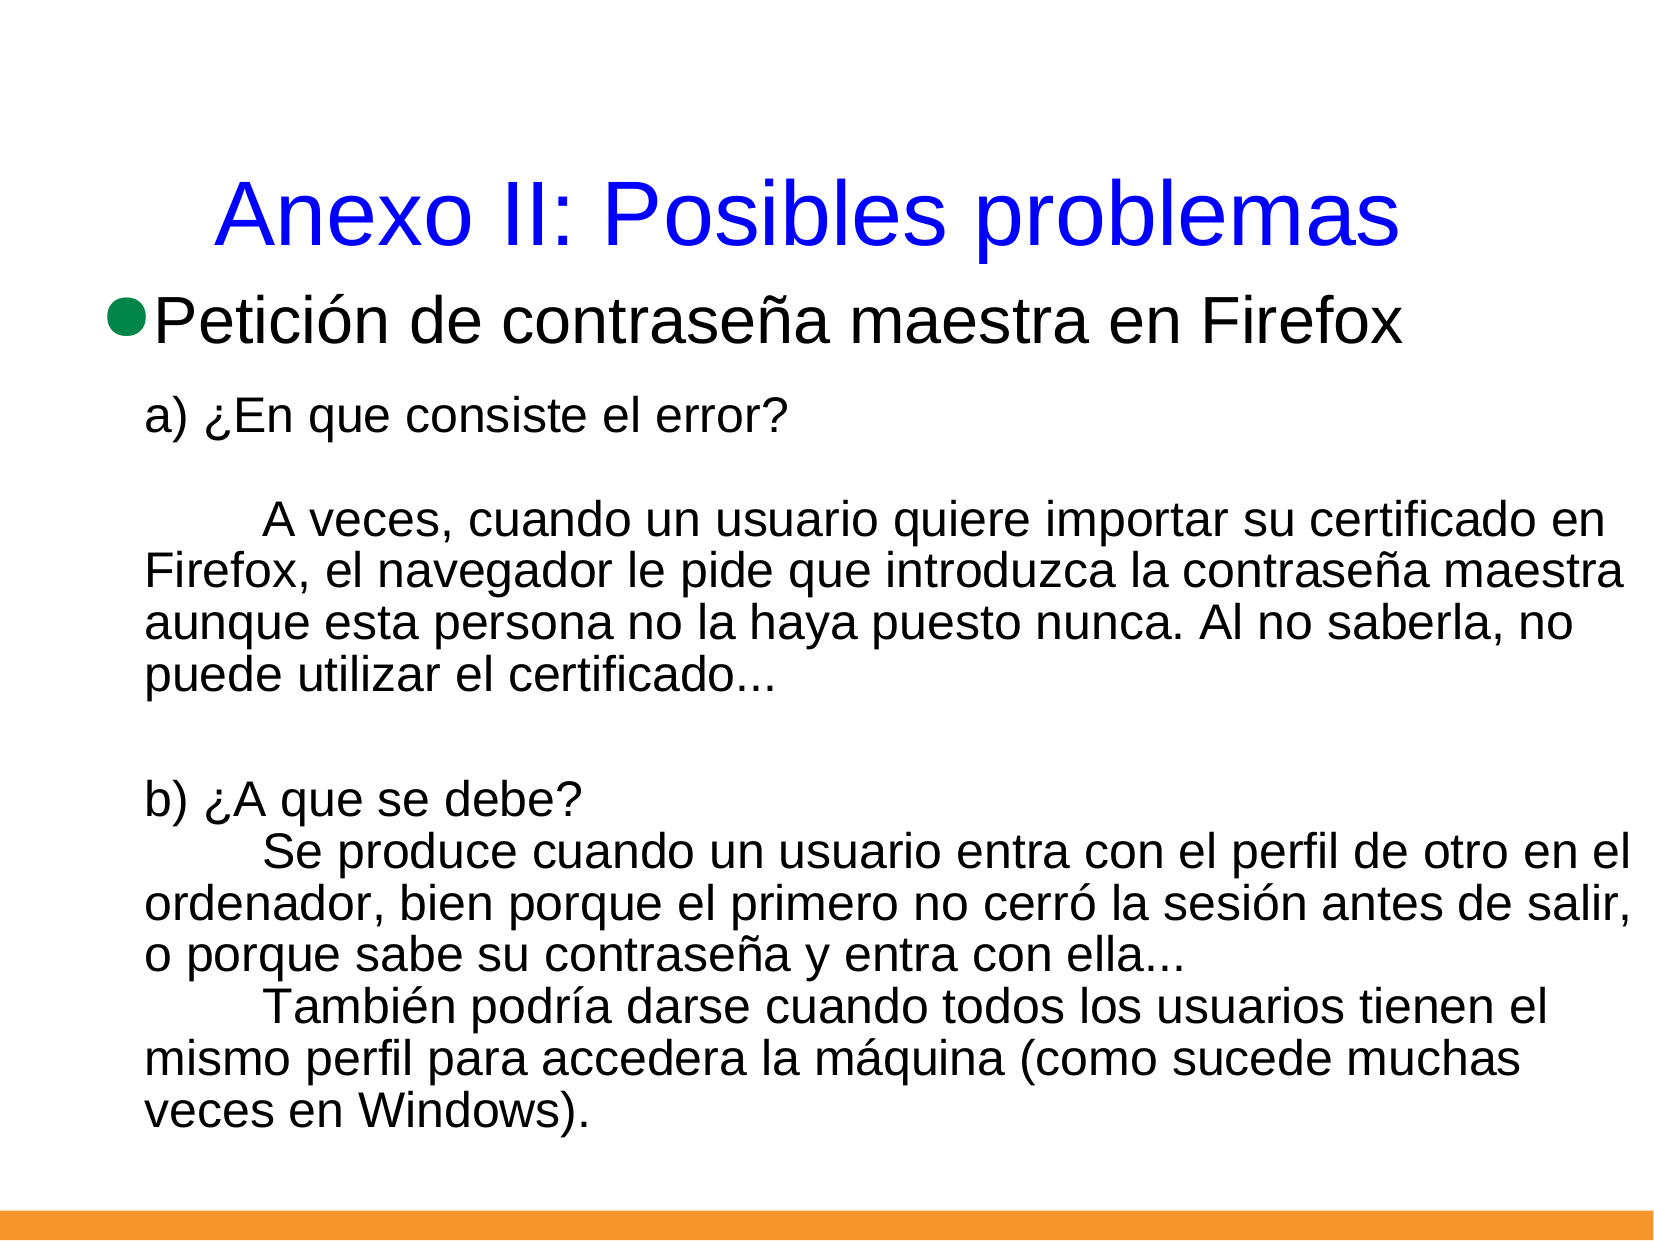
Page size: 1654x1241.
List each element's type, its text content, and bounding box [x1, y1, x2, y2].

list Petición de contraseña maestra en Firefox [82, 283, 1572, 373]
text_box a) ¿En que consiste el error? A veces, cuando un usuario quiere importar su certificado en Firefox, el navegador le pide que introduzca la contraseña maestra aunque esta persona no la haya puesto nunca. Al no saberla, no puede utilizar el certificado... [129, 383, 1641, 714]
text_box b) ¿A que se debe? Se produce cuando un usuario entra con el perfil de otro en el ordenador, bien porque el primero no cerró la sesión antes de salir, o porque sabe su contraseña y entra con ella... También podría darse cuando todos los usuarios tienen el mismo perfil para accedera la máquina (como sucede muchas veces en Windows). [129, 767, 1650, 1150]
title Anexo II: Posibles problemas [65, 161, 1554, 266]
